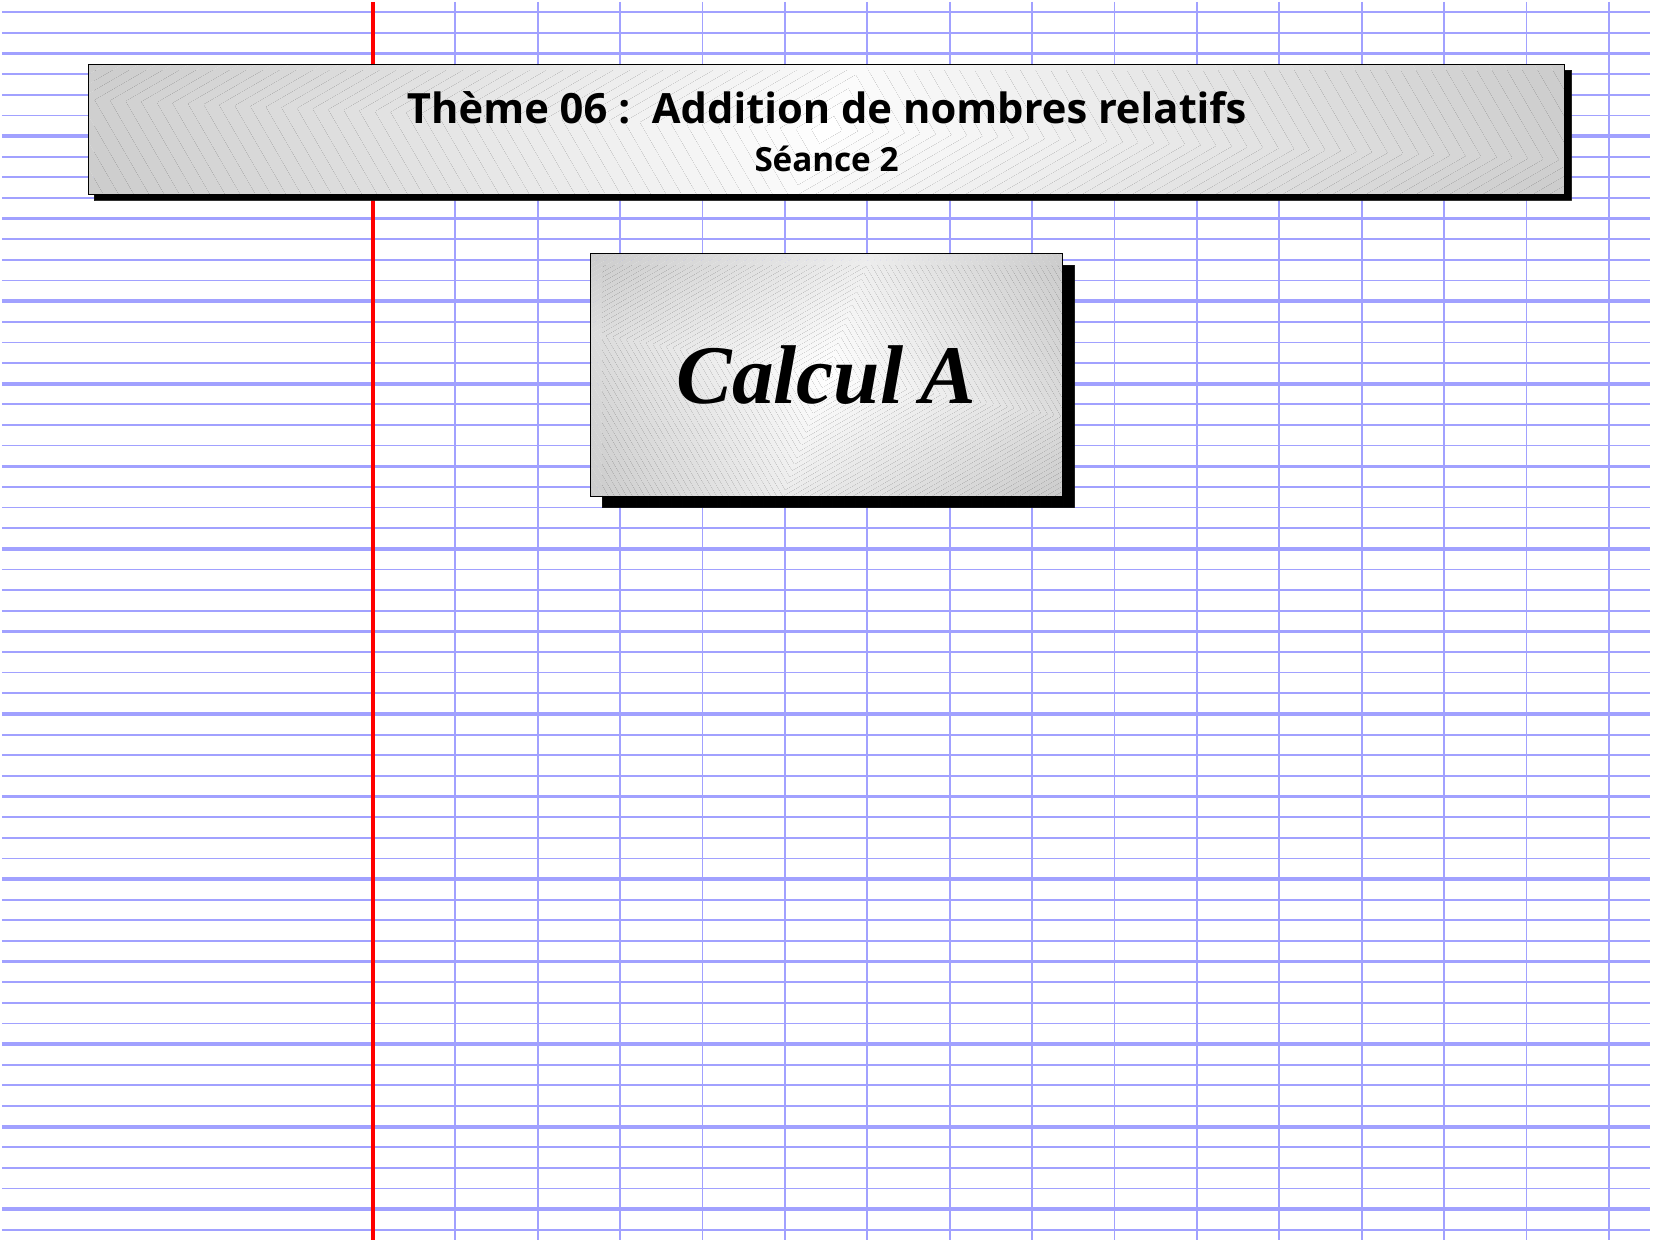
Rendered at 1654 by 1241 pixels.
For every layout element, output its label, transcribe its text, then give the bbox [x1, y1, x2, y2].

text_box Calcul A [590, 253, 1063, 497]
text_box Thème 06 : Addition de nombres relatifs Séance 2 [88, 64, 1565, 195]
picture [0, 0, 1654, 1241]
